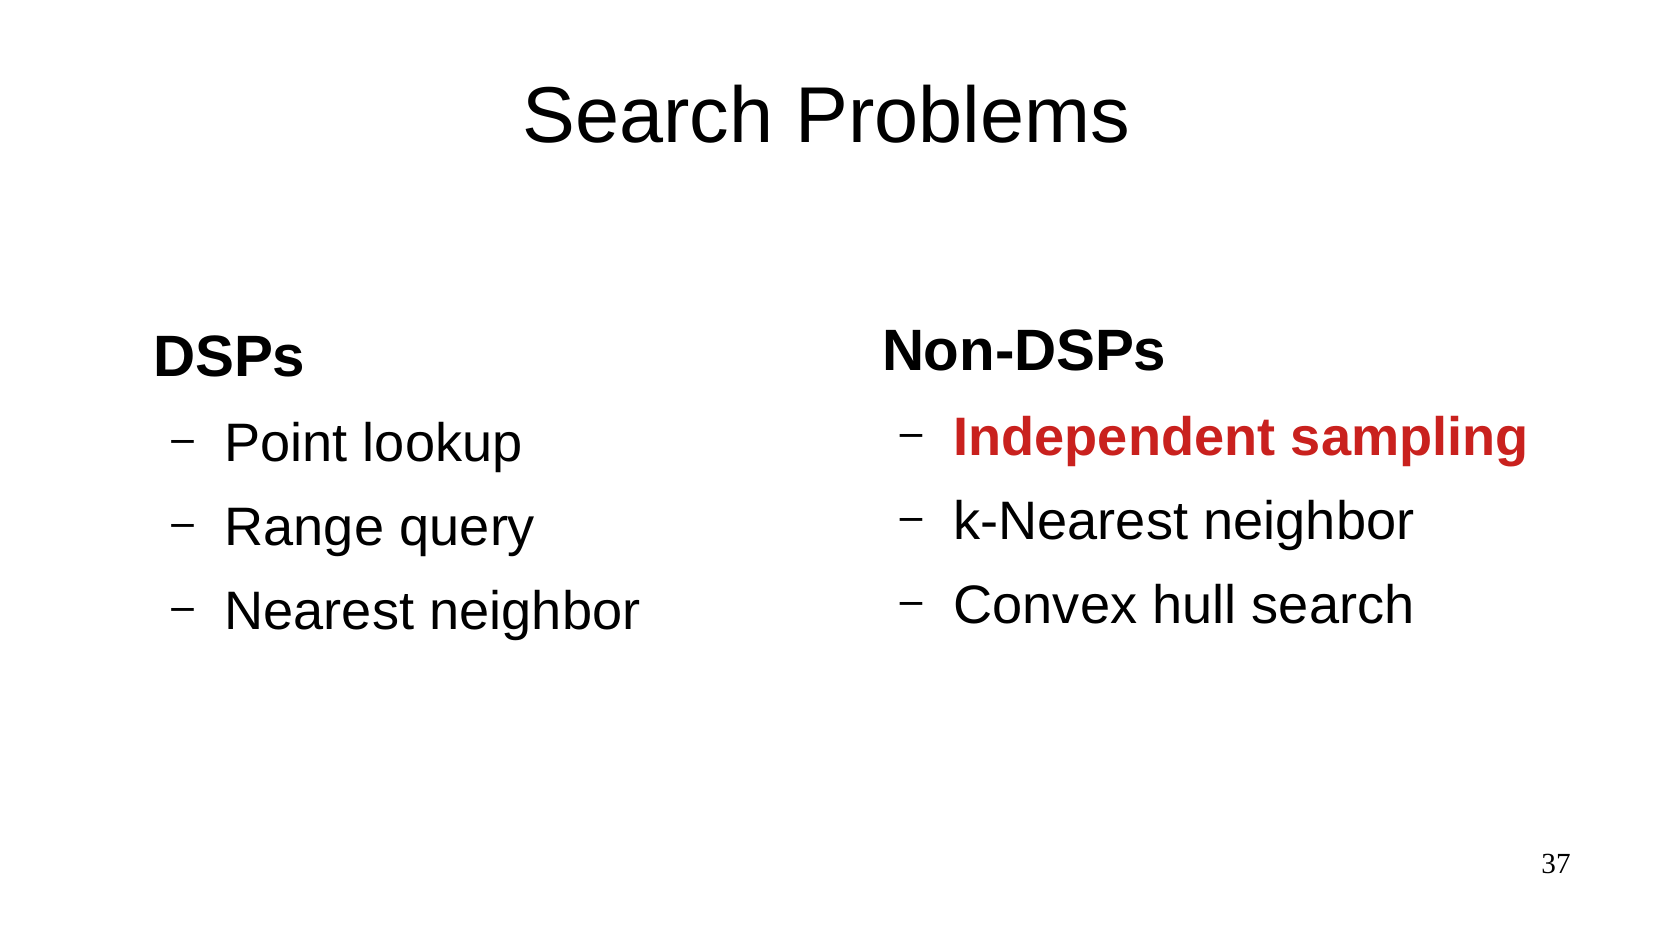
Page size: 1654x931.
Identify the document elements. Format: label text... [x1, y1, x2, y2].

list Non-DSPs Independent sampling k-Nearest neighbor Convex hull search [811, 318, 1651, 858]
title Search Problems [82, 37, 1571, 193]
list DSPs Point lookup Range query Nearest neighbor [82, 323, 809, 864]
